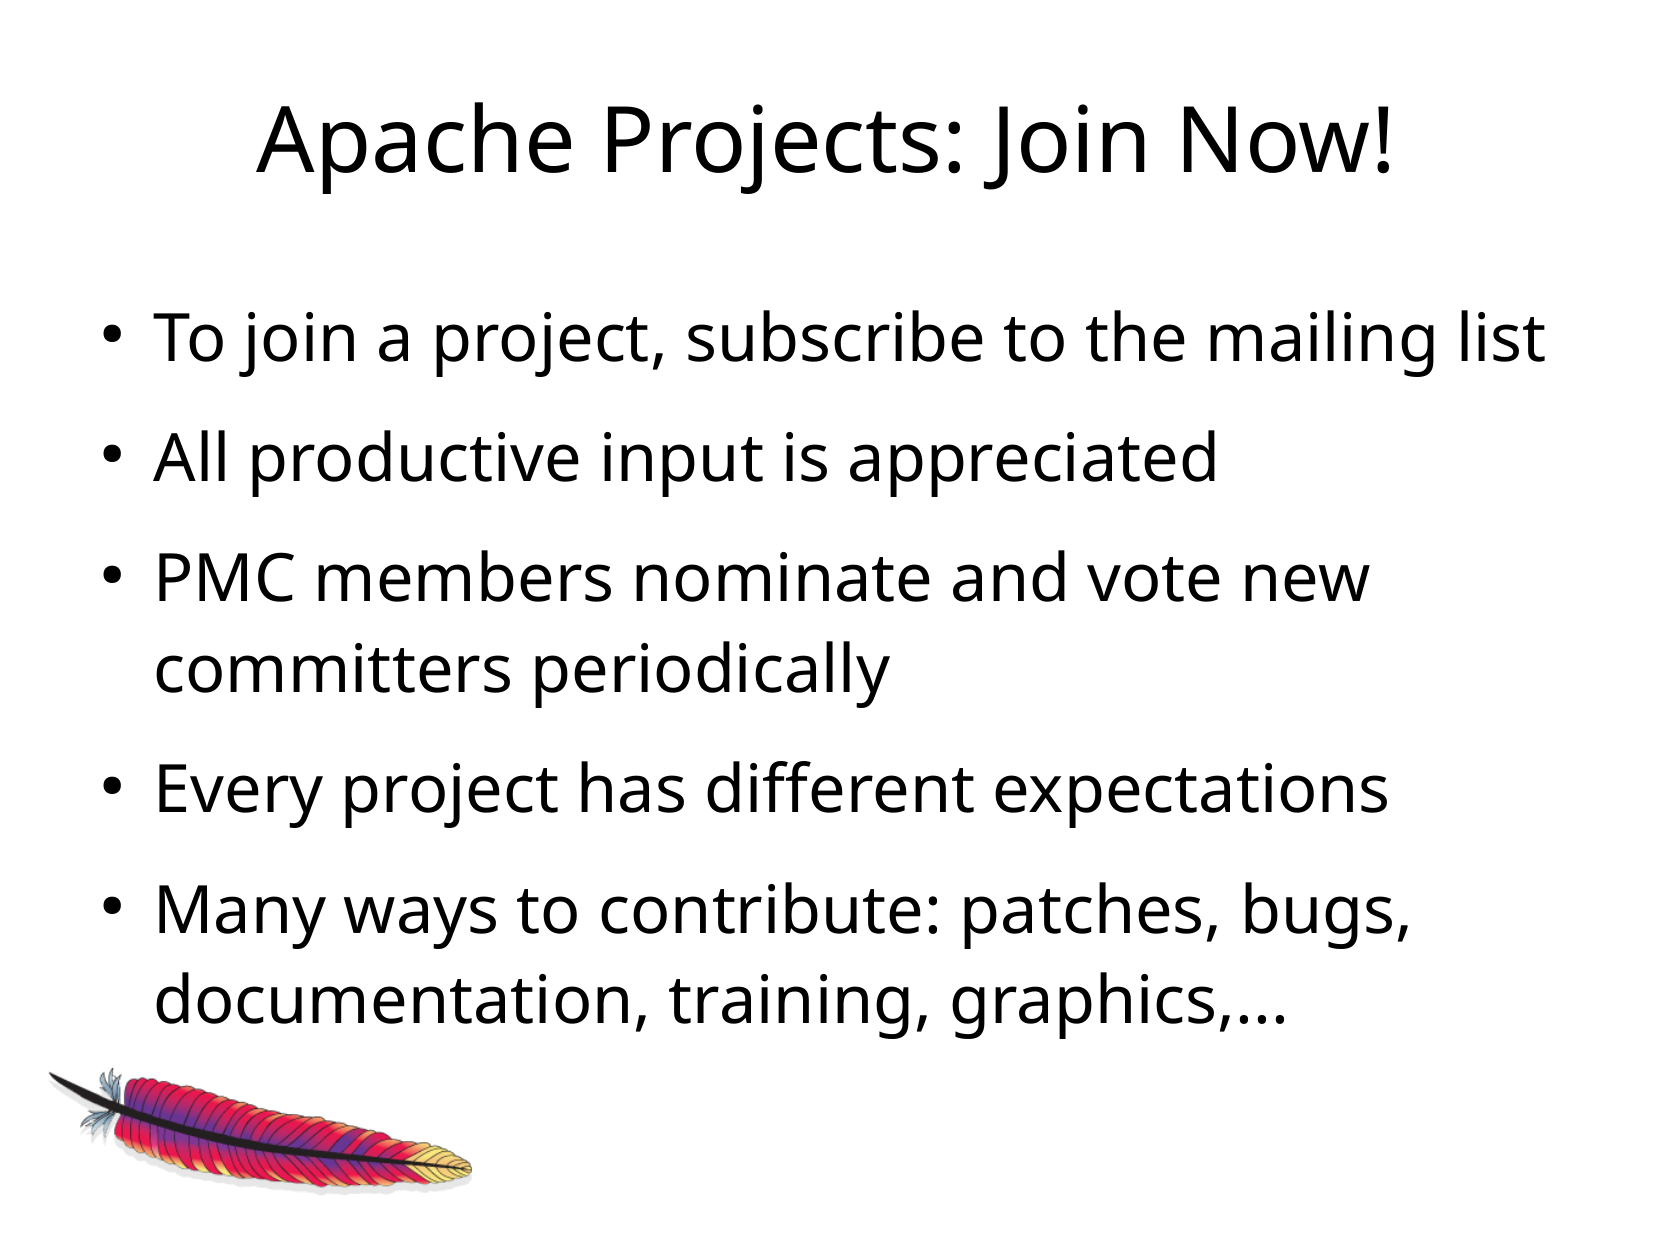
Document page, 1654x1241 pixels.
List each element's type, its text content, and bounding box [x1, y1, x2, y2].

picture [45, 1064, 477, 1200]
list To join a project, subscribe to the mailing list All productive input is appreciated PMC members nominate and vote new committers periodically Every project has different expectations Many ways to contribute: patches, bugs, documentation, training, graphics,... [82, 290, 1571, 1109]
title Apache Projects: Join Now! [82, 49, 1571, 226]
